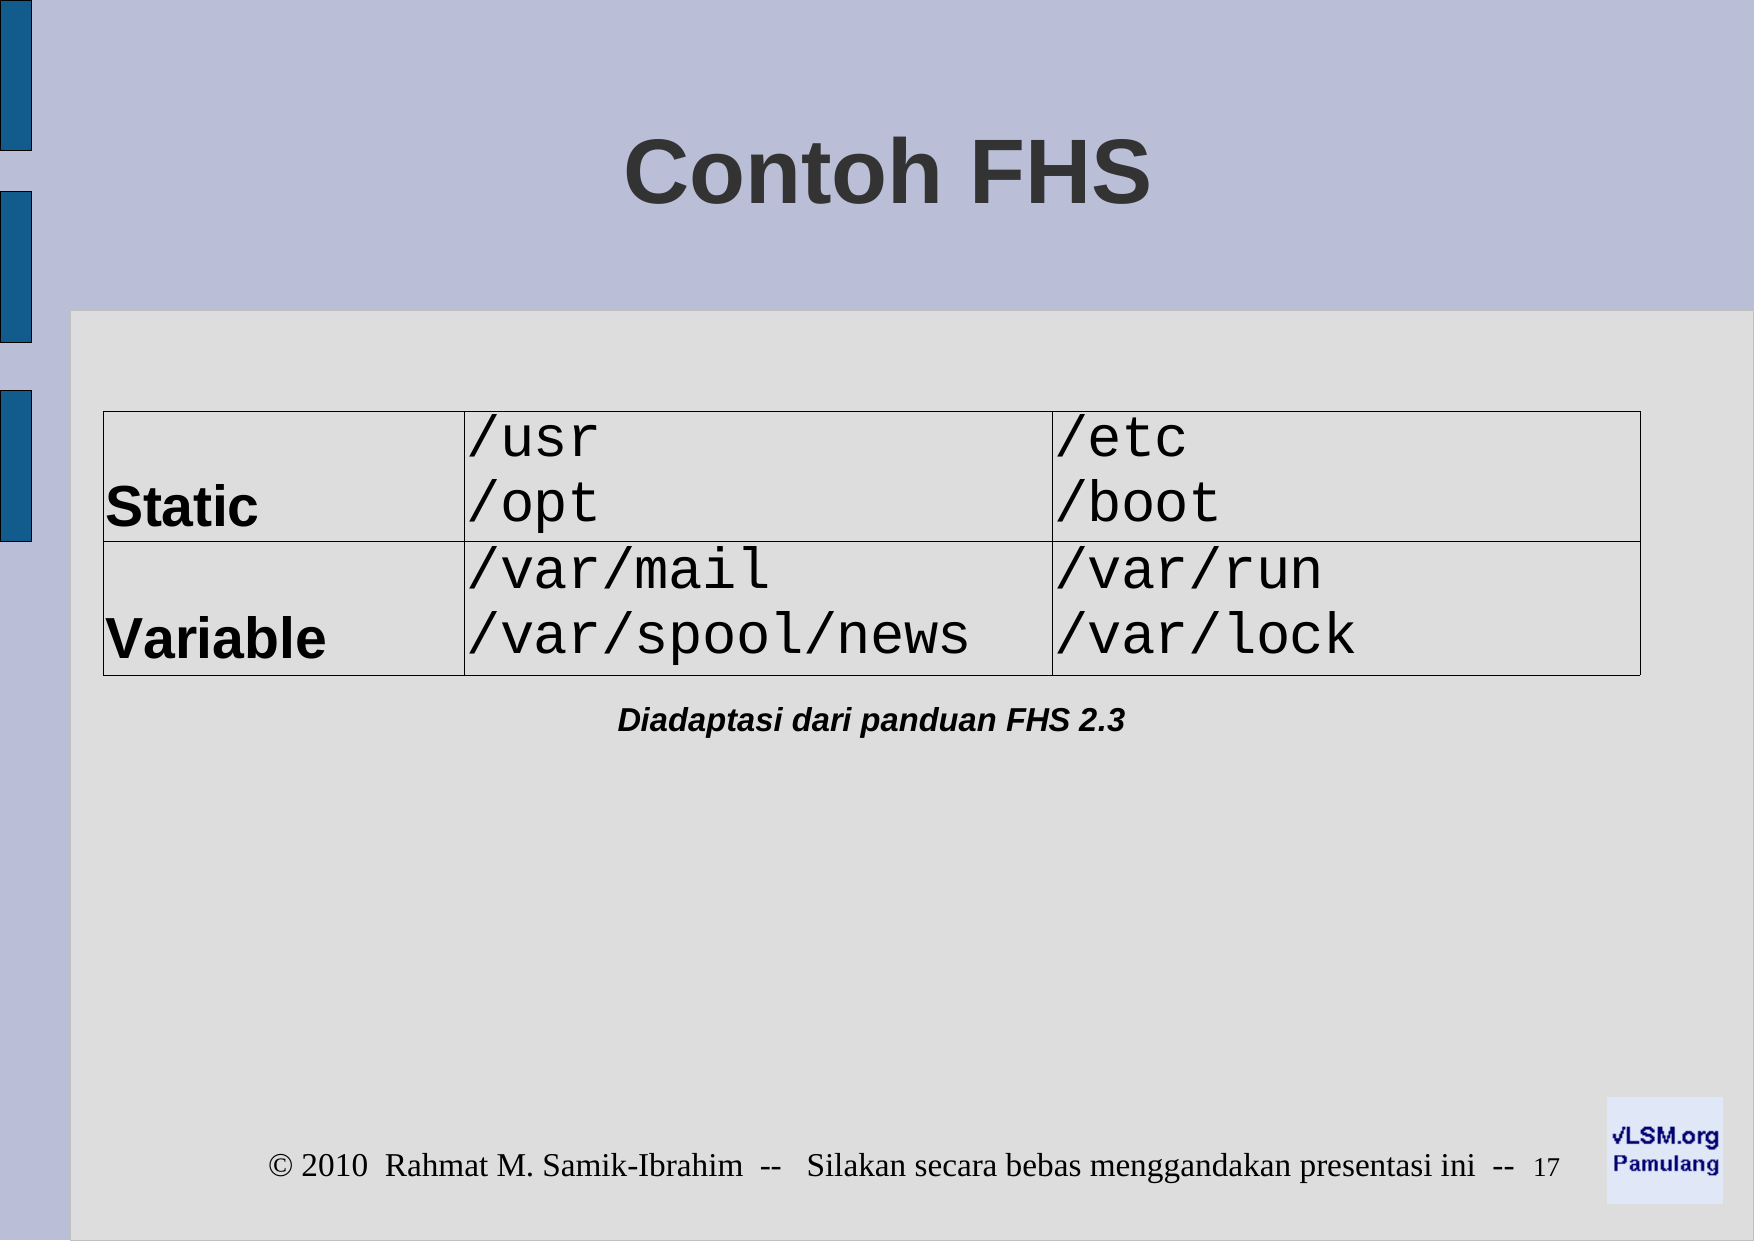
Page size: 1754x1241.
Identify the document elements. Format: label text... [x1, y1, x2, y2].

chart [103, 410, 1643, 1241]
title Contoh FHS [77, 99, 1700, 244]
picture [1643, 1097, 1723, 1204]
